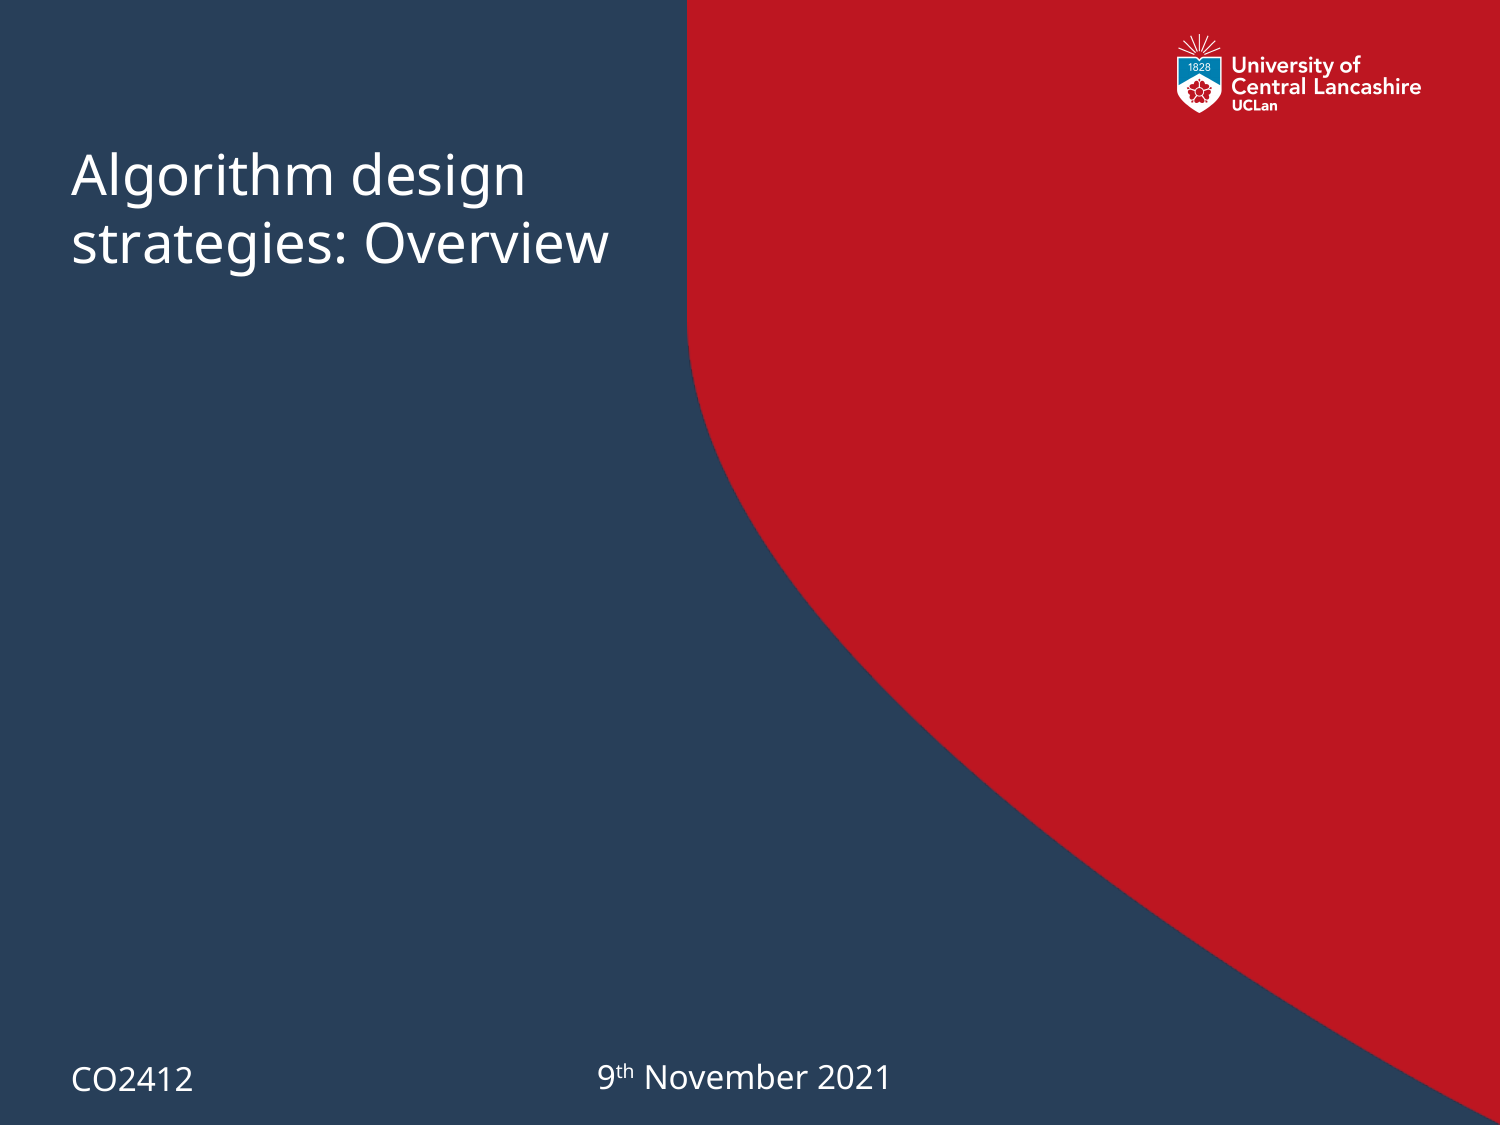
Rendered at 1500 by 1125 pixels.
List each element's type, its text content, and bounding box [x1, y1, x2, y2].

picture [687, 0, 1500, 1125]
text_box Algorithm design strategies: Overview [56, 86, 1185, 328]
